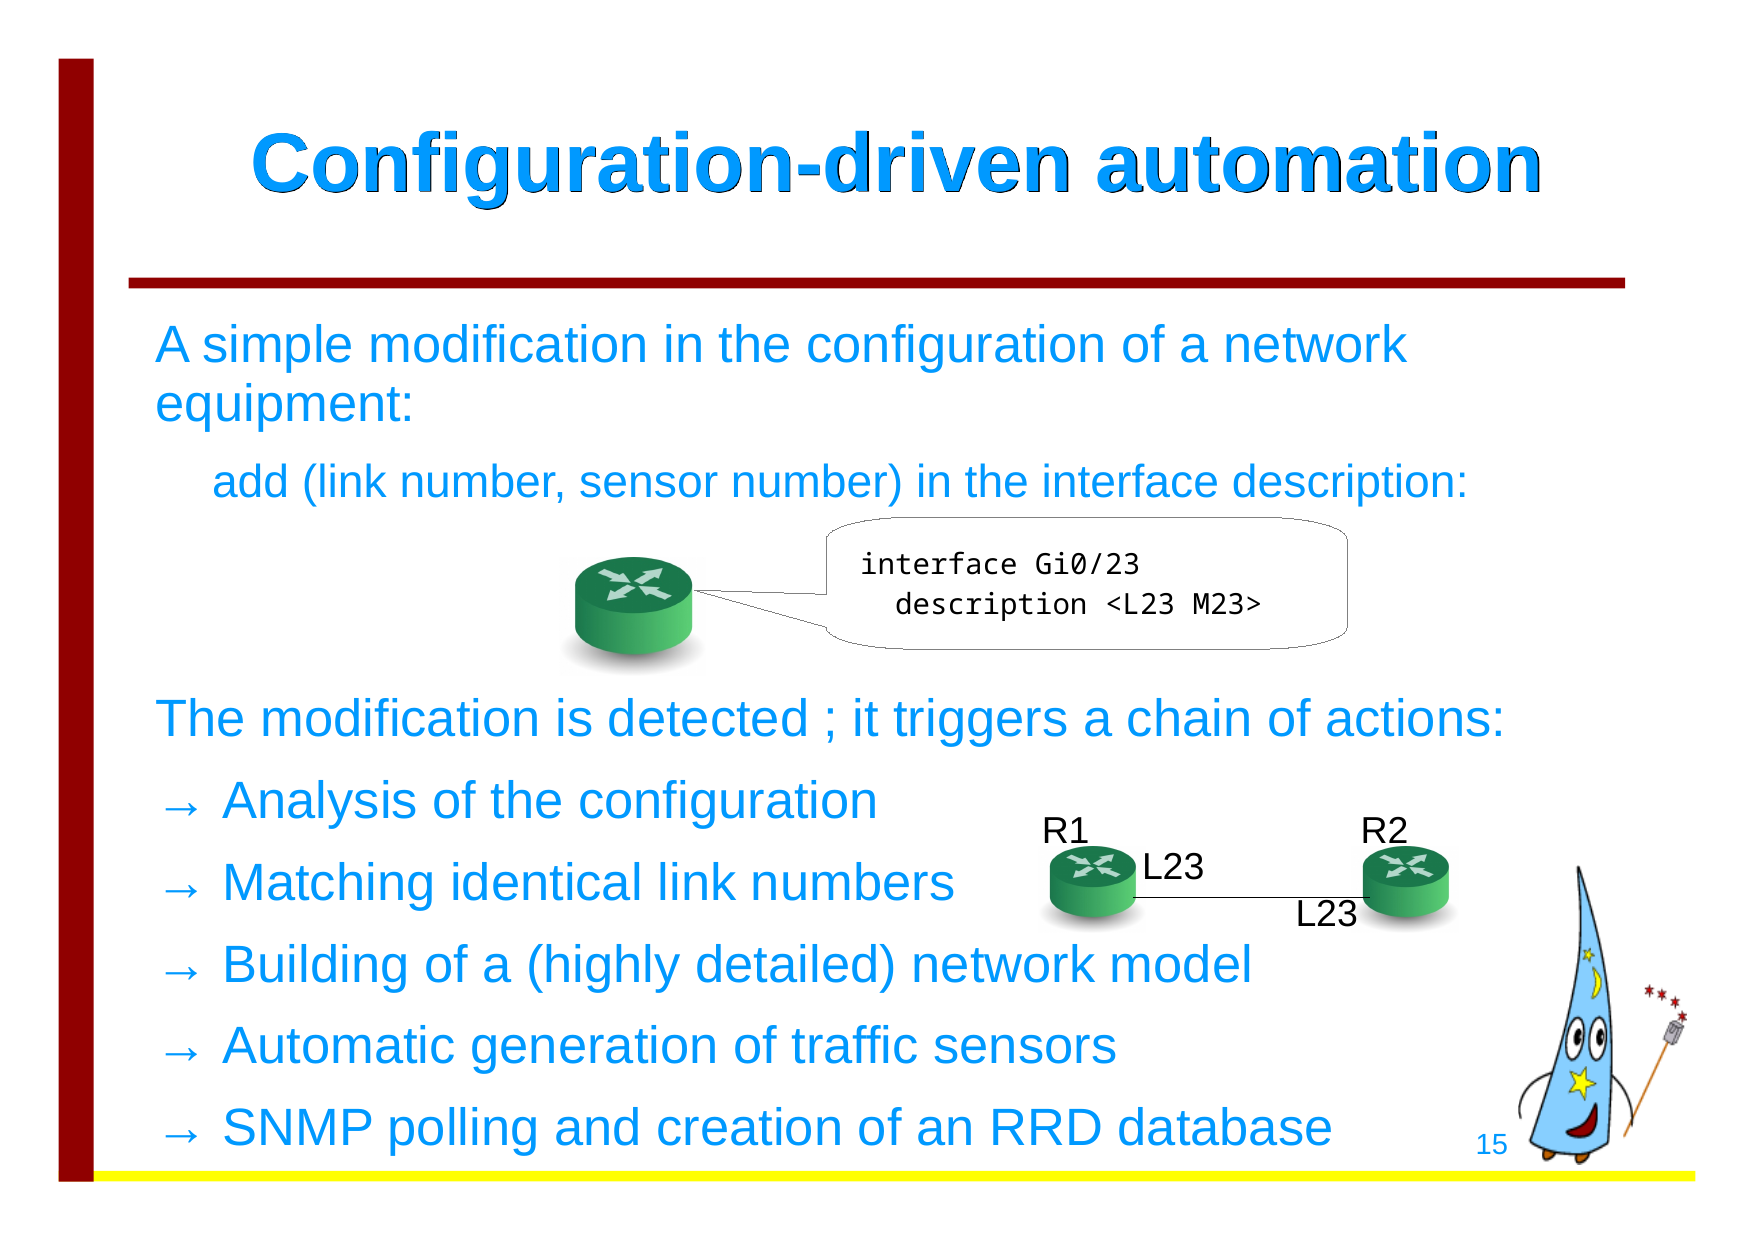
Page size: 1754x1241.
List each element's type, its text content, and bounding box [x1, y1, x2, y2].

picture [1518, 865, 1687, 1165]
list A simple modification in the configuration of a network equipment: add (link number, sensor number) in the interface description: The modification is detected ; it triggers a chain of actions: → Analysis of the configuration → Matching identical link numbers → Building of a (highly detailed) network model → Automatic generation of traffic sensors → SNMP polling and creation of an RRD database [88, 315, 1642, 1159]
picture [1038, 846, 1146, 933]
text_box R2 [1345, 802, 1441, 860]
text_box L23 [1127, 838, 1220, 898]
text_box R1 [1027, 802, 1105, 860]
text_box L23 [1280, 885, 1373, 945]
title Configuration-driven automation [152, 74, 1643, 252]
picture [1351, 846, 1459, 933]
